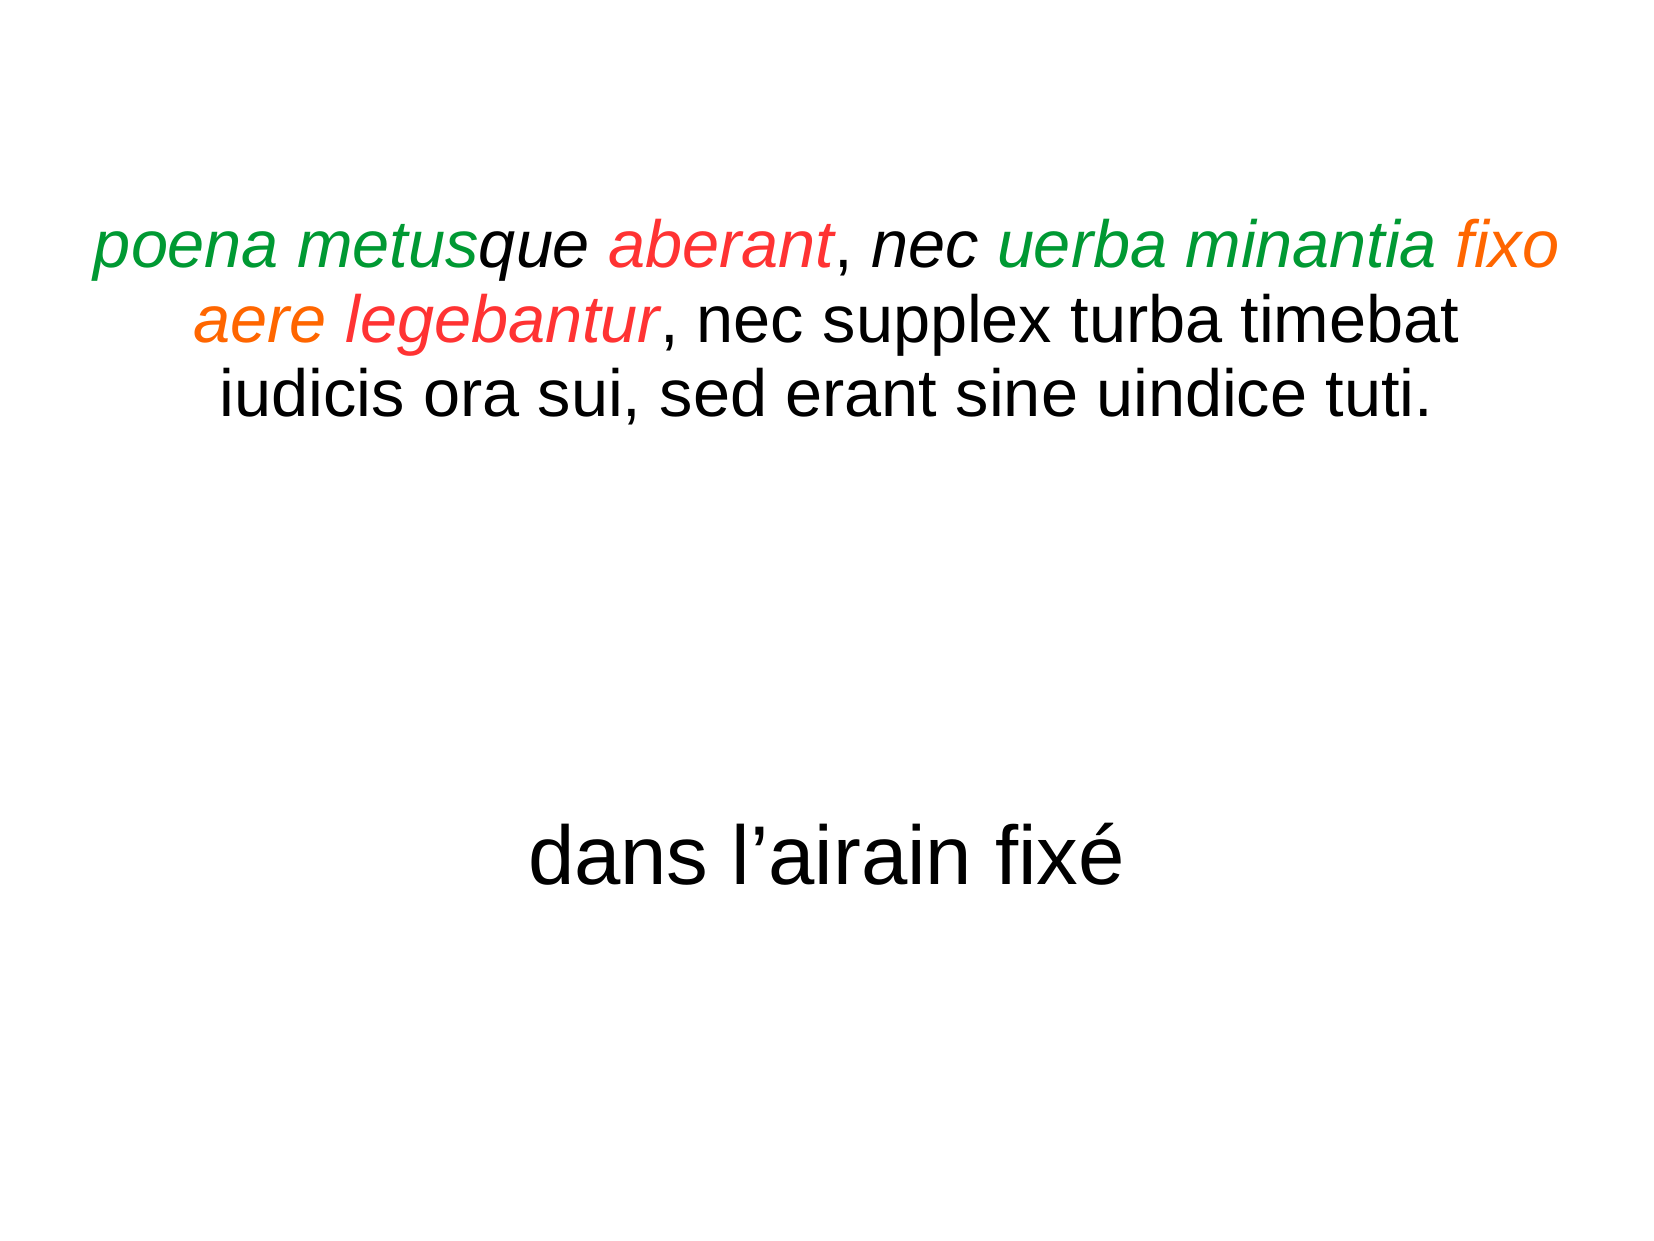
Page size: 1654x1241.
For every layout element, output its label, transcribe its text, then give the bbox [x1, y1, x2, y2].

title poena metusque aberant, nec uerba minantia fixo aere legebantur, nec supplex turba timebat iudicis ora sui, sed erant sine uindice tuti. [47, 35, 1607, 603]
subtitle dans l’airain fixé [82, 602, 1571, 1109]
